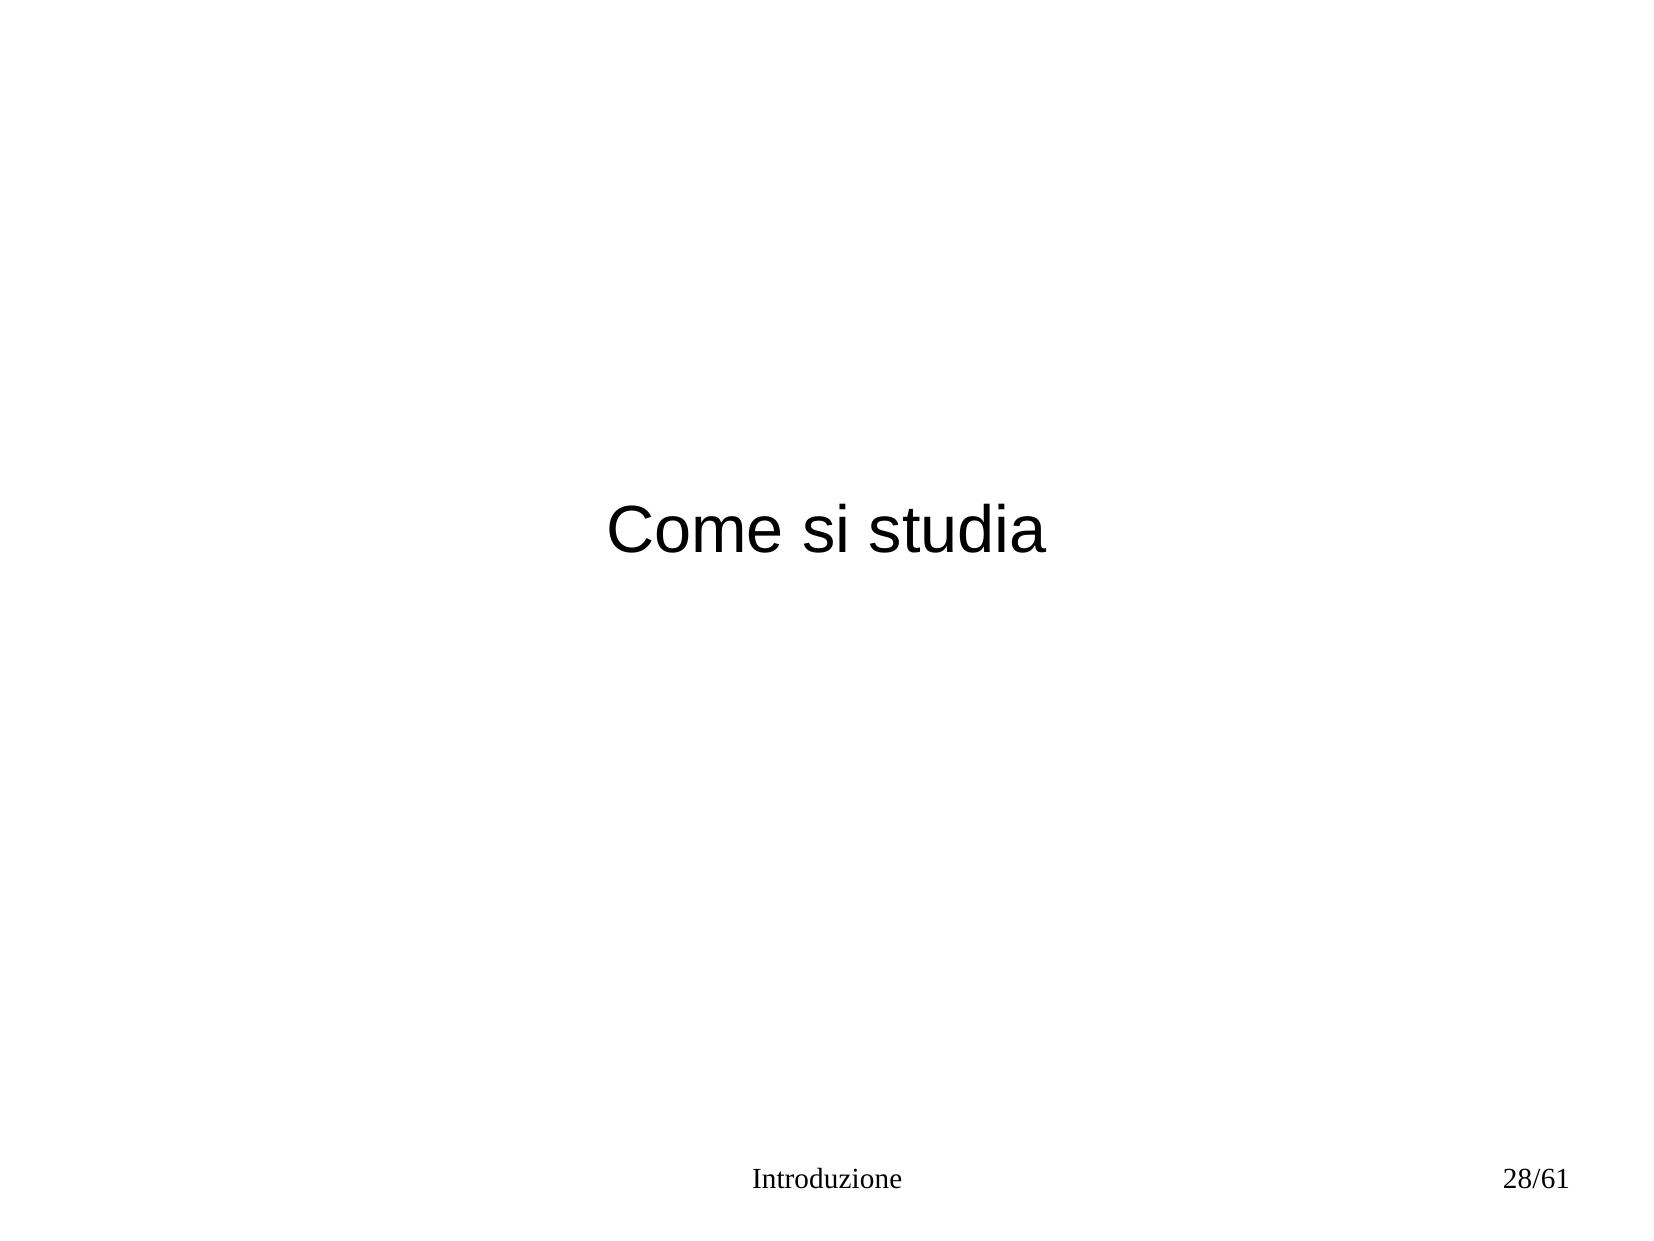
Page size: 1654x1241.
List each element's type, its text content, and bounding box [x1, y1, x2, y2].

subtitle Come si studia [82, 49, 1571, 1010]
